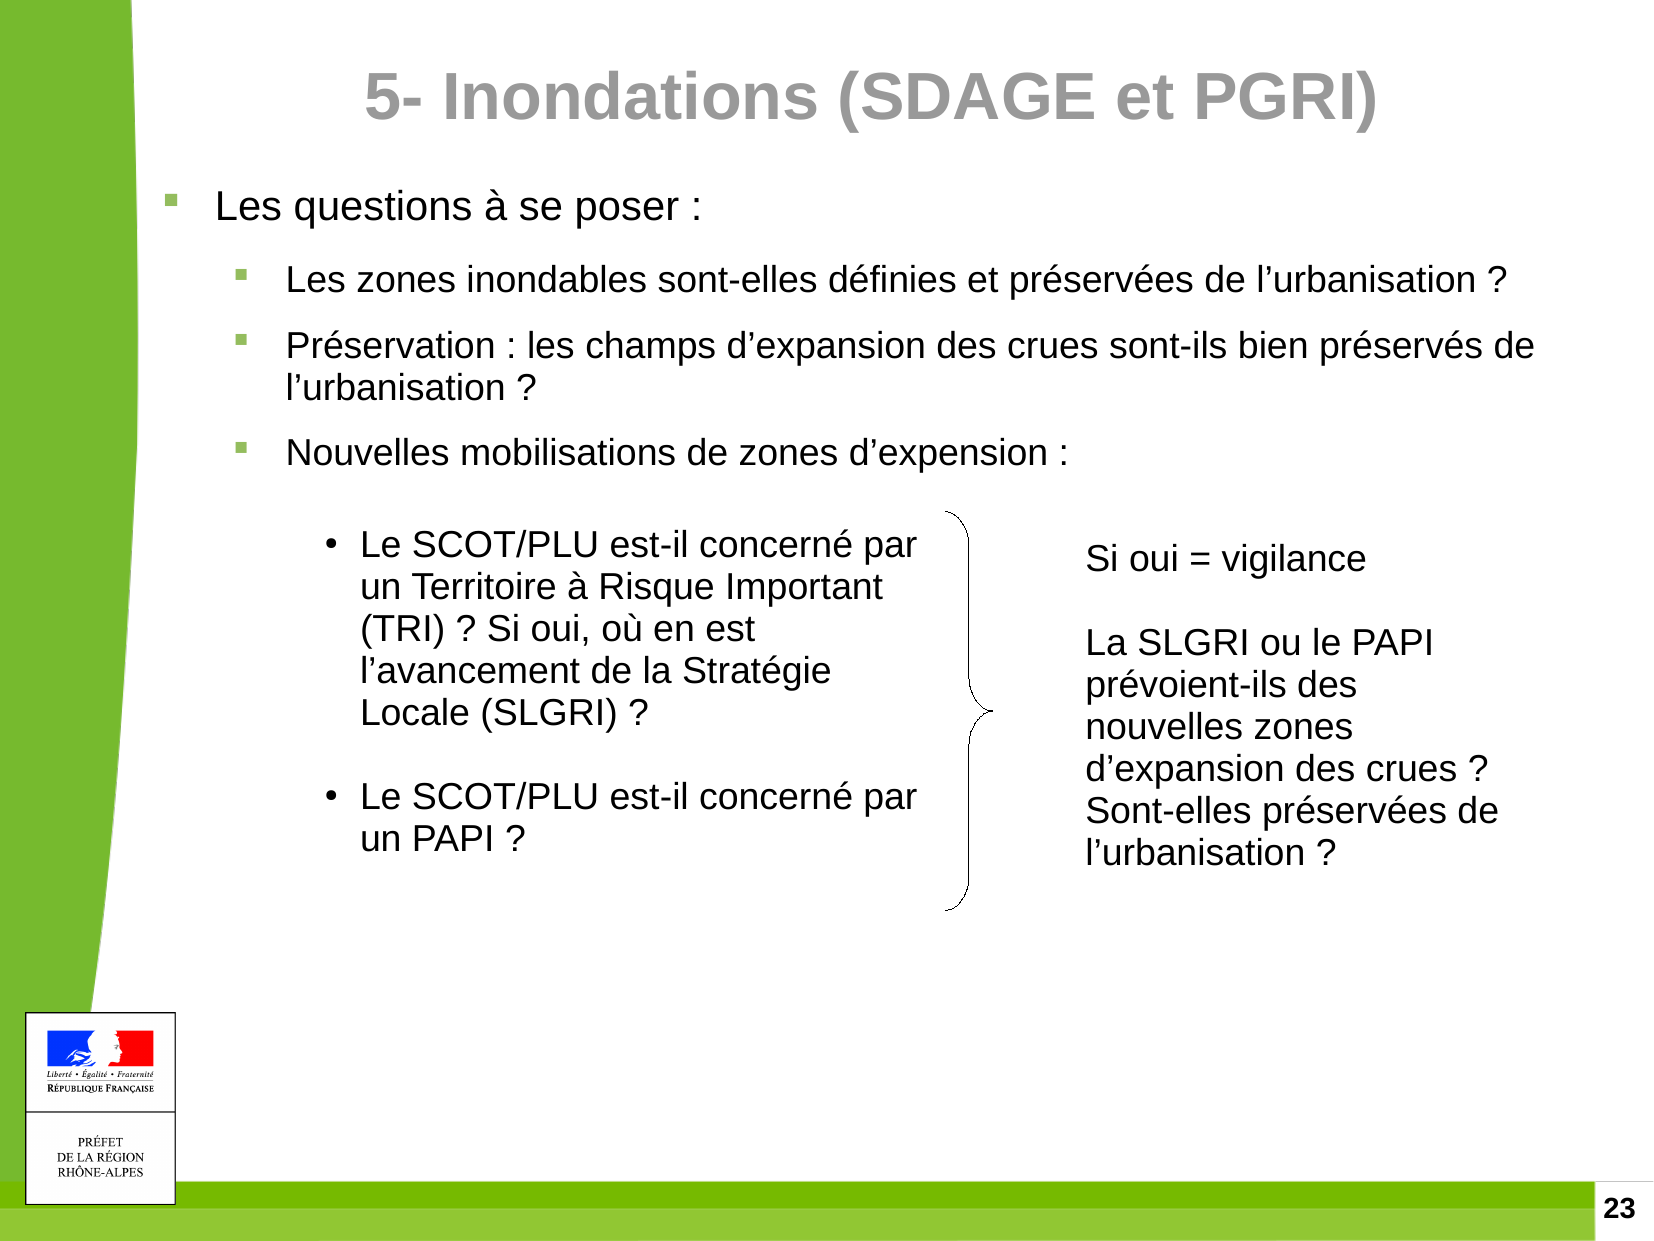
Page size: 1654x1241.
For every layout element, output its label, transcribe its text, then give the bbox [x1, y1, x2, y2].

picture [0, 0, 1654, 1241]
title 5- Inondations (SDAGE et PGRI) [155, 0, 1590, 193]
text_box Le SCOT/PLU est-il concerné par un Territoire à Risque Important (TRI) ? Si oui, où en est l’avancement de la Stratégie Locale (SLGRI) ? Le SCOT/PLU est-il concerné par un PAPI ? [274, 516, 952, 867]
list Les questions à se poser : Les zones inondables sont-elles définies et préservées de l’urbanisation ? Préservation : les champs d’expansion des crues sont-ils bien préservés de l’urbanisation ? Nouvelles mobilisations de zones d’expension : [143, 182, 1552, 1015]
text_box Si oui = vigilance La SLGRI ou le PAPI prévoient-ils des nouvelles zones d’expansion des crues ? Sont-elles préservées de l’urbanisation ? [1070, 529, 1525, 882]
